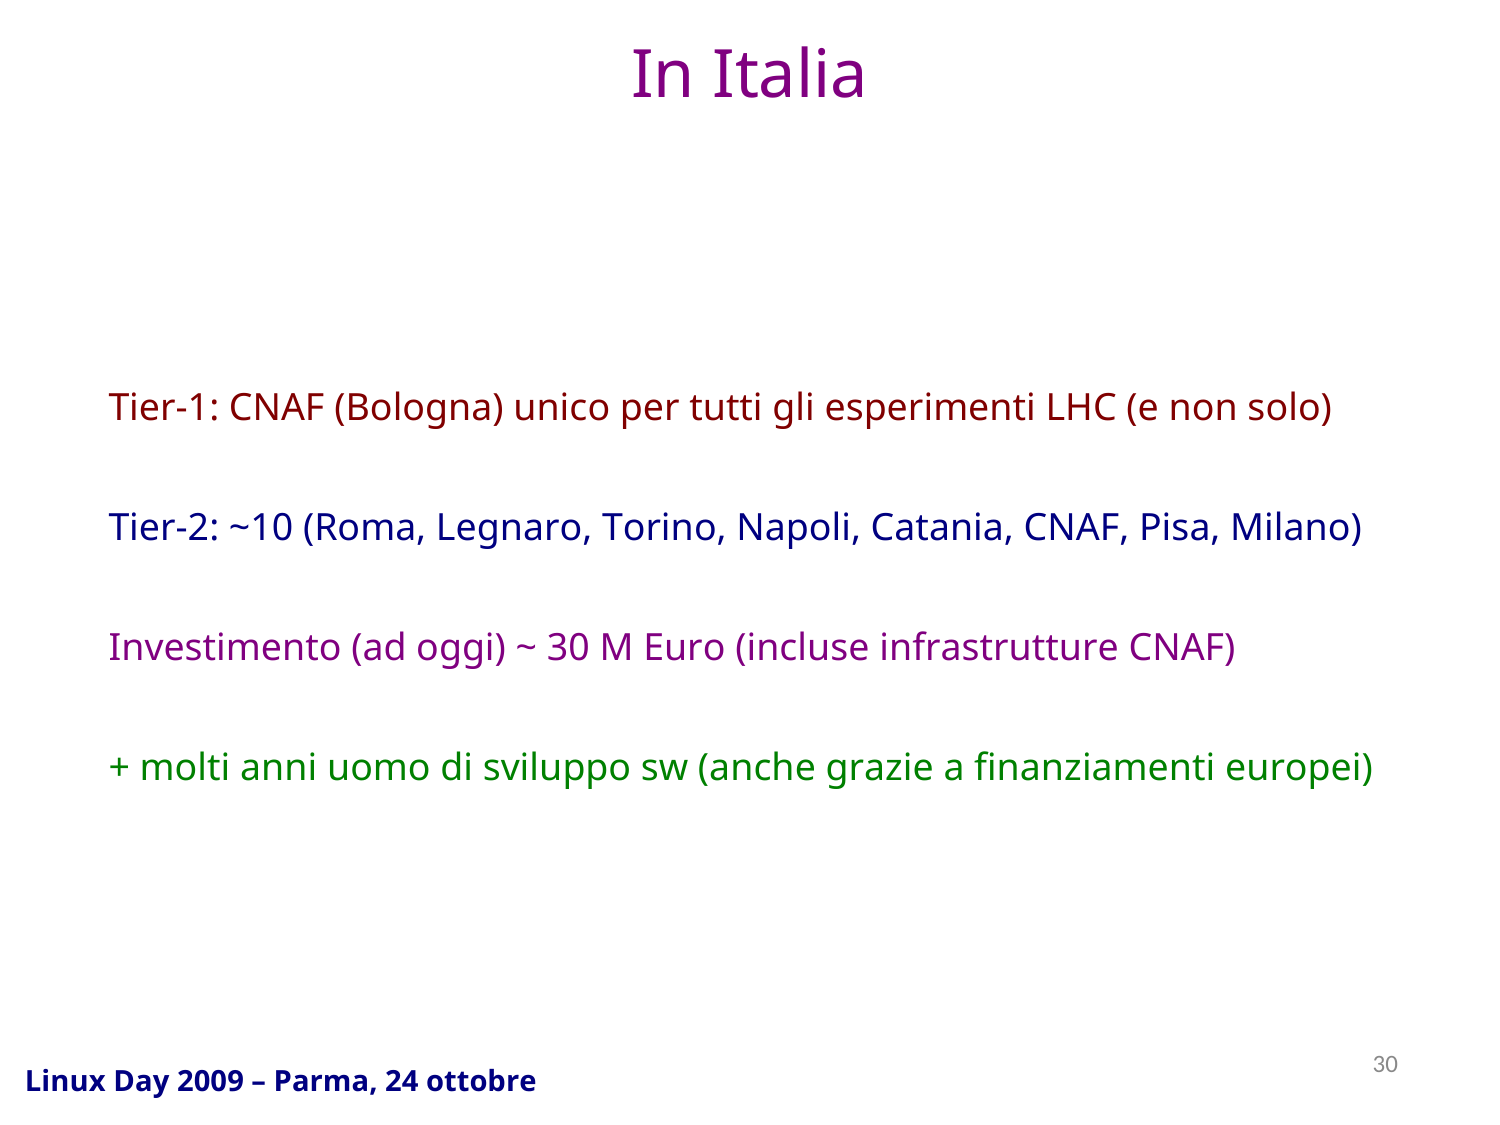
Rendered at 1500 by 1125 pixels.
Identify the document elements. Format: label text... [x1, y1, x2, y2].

subtitle Tier-1: CNAF (Bologna) unico per tutti gli esperimenti LHC (e non solo)‏ Tier-2: ~10 (Roma, Legnaro, Torino, Napoli, Catania, CNAF, Pisa, Milano)‏ Investimento (ad oggi) ~ 30 M Euro (incluse infrastrutture CNAF)‏ + molti anni uomo di sviluppo sw (anche grazie a finanziamenti europei)‏ [108, 261, 1399, 911]
text_box In Italia [41, 0, 1459, 132]
